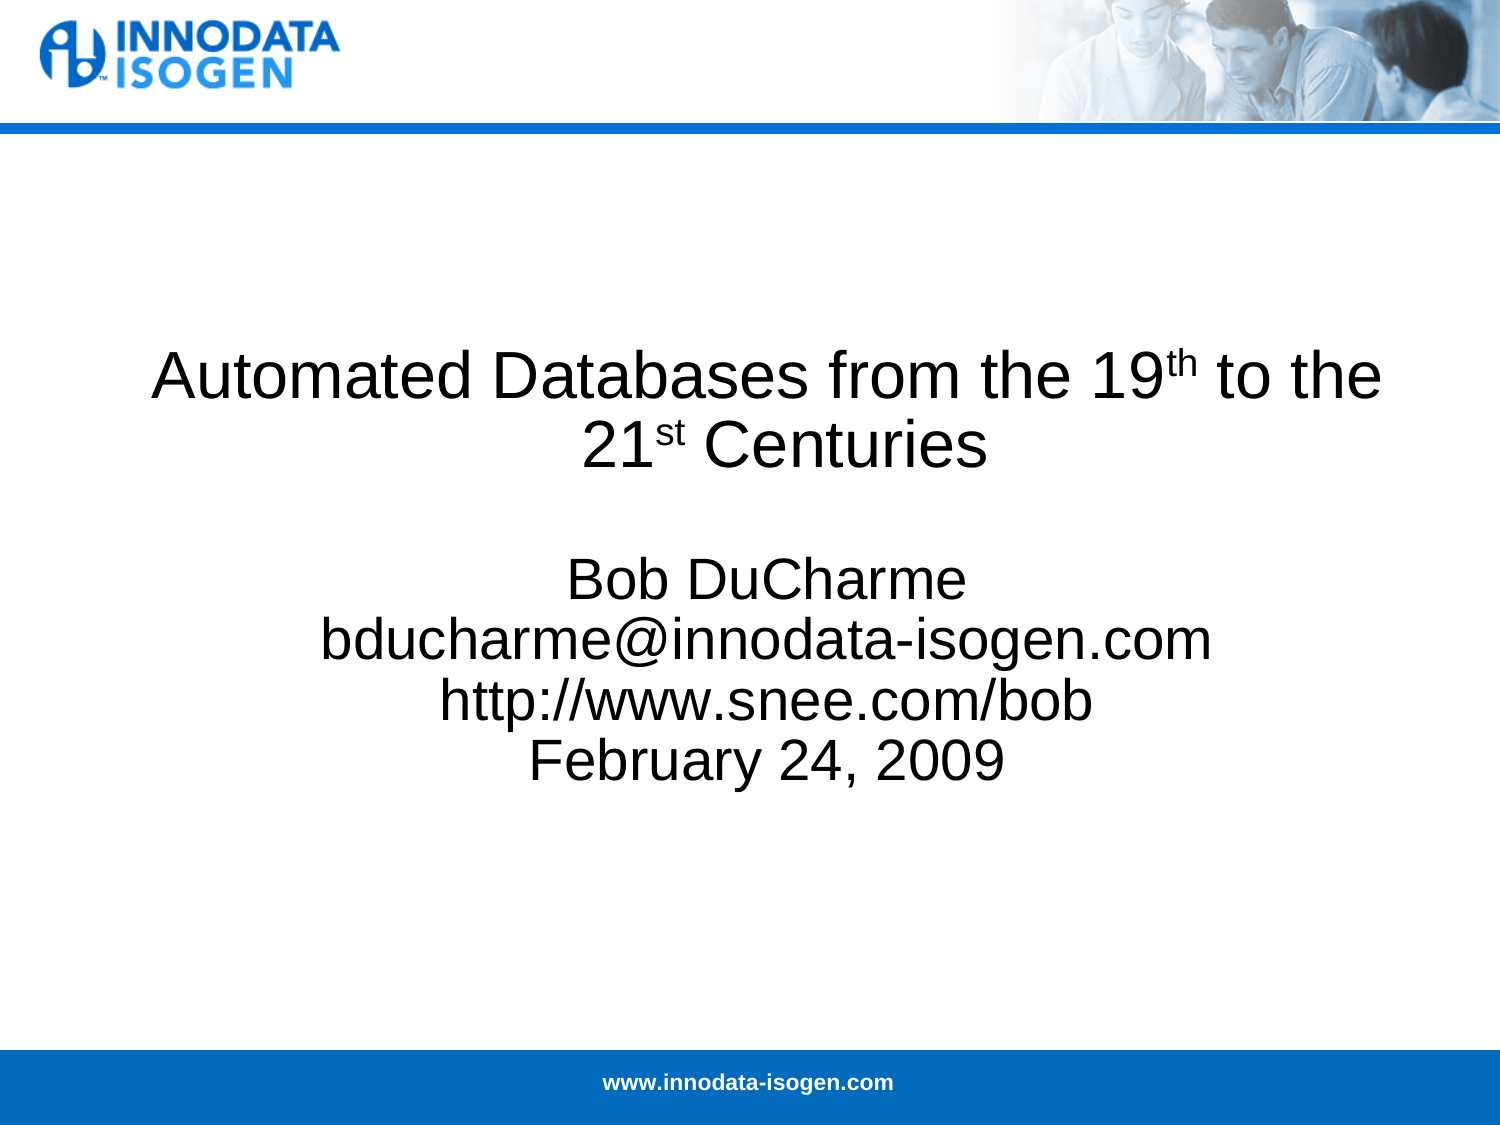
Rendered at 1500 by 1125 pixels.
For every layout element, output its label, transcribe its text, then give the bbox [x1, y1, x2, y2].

subtitle Automated Databases from the 19th to the 21st Centuries Bob DuCharme bducharme@innodata-isogen.com http://www.snee.com/bob February 24, 2009 [74, 136, 1425, 1000]
picture [0, 0, 1500, 121]
picture [0, 123, 1500, 134]
